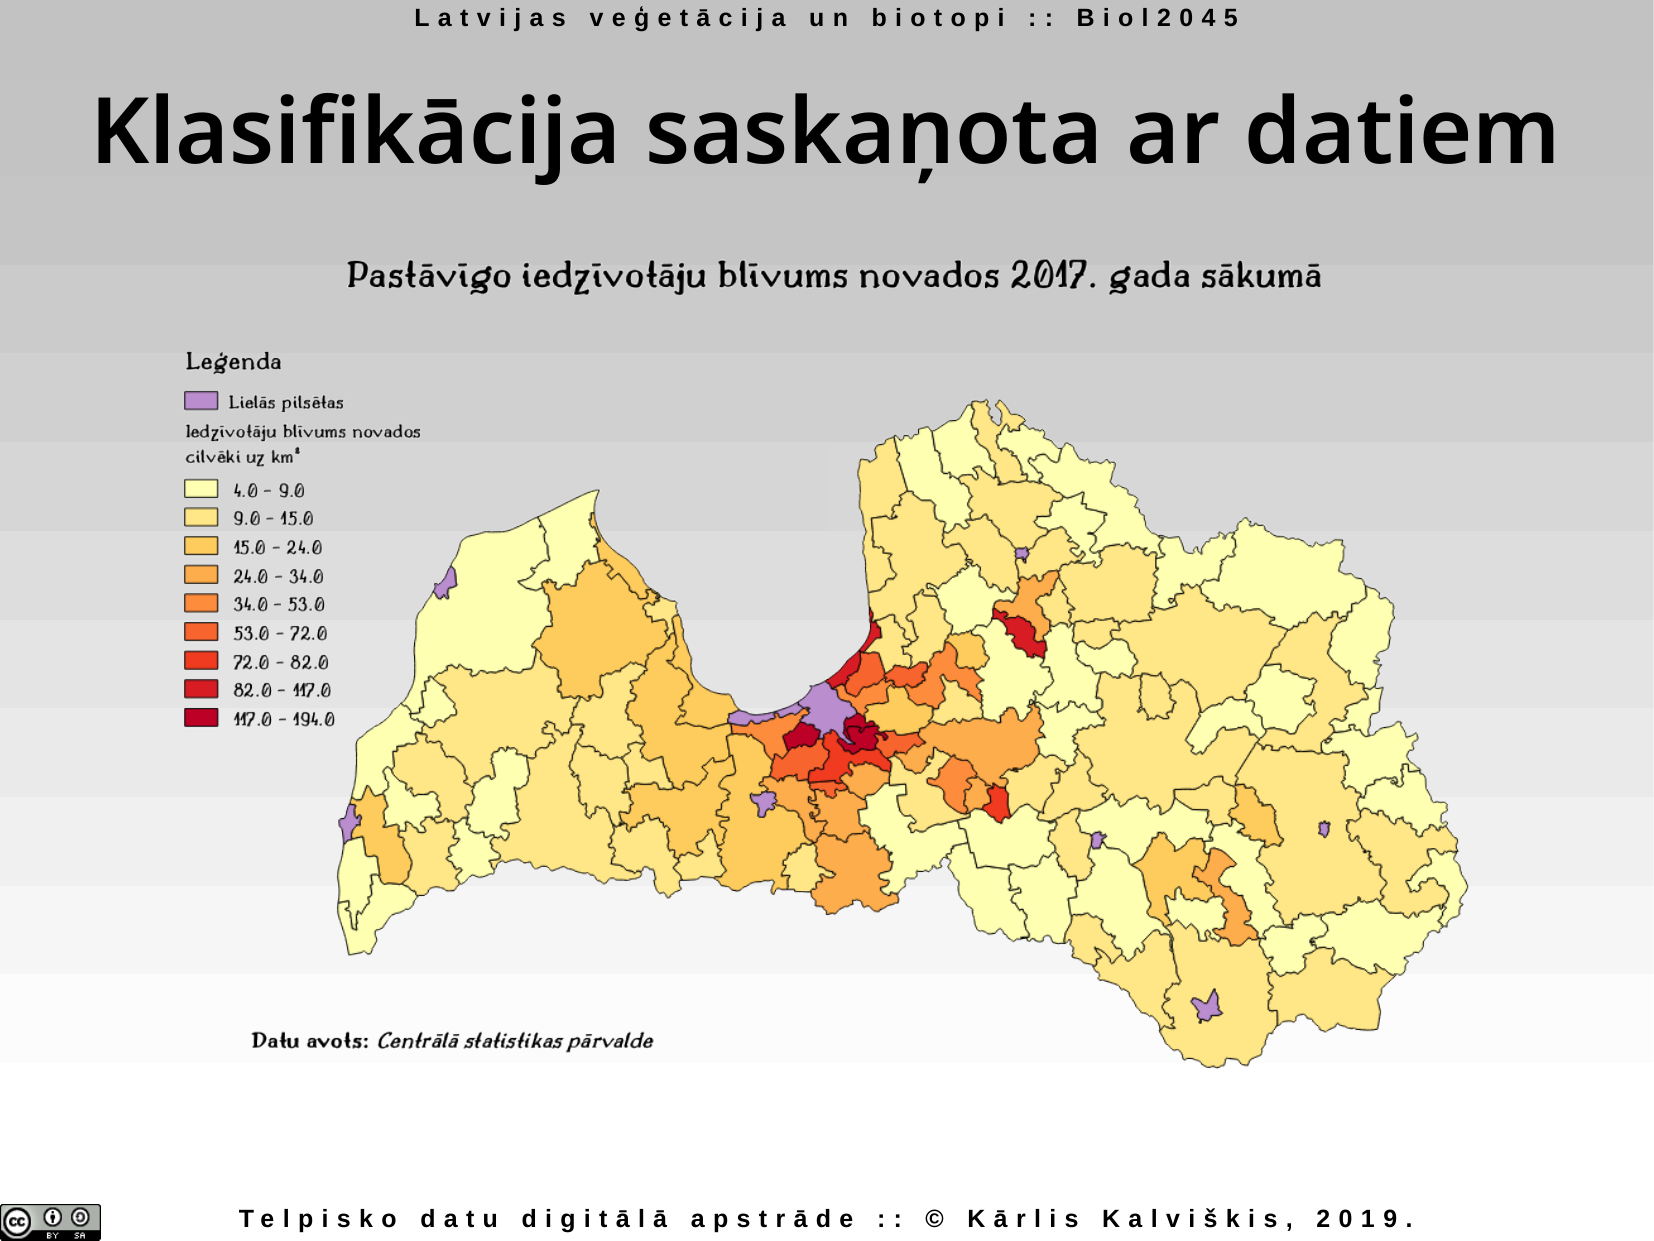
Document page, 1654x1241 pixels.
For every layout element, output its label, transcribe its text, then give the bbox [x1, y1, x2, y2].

title Klasifikācija saskaņota ar datiem [29, 40, 1625, 288]
picture [0, 0, 1654, 1241]
